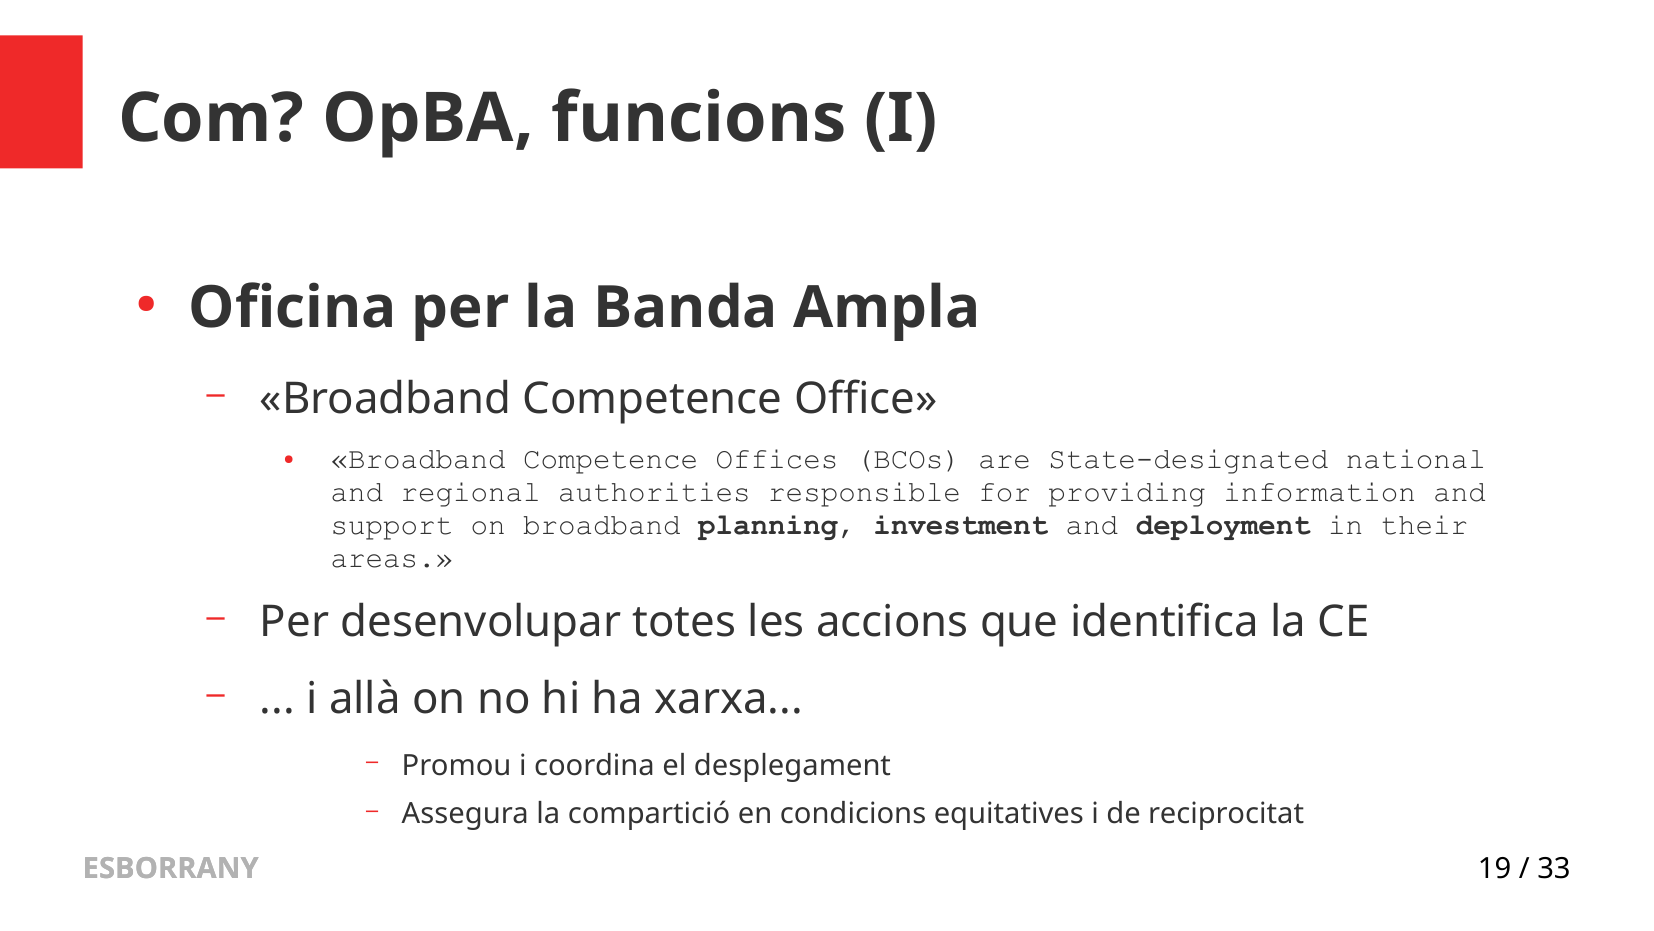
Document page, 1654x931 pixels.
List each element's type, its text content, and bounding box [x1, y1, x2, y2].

list Oficina per la Banda Ampla «Broadband Competence Office» «Broadband Competence Offices (BCOs) are State-designated national and regional authorities responsible for providing information and support on broadband planning, investment and deployment in their areas.» Per desenvolupar totes les accions que identifica la CE ... i allà on no hi ha xarxa... Promou i coordina el desplegament Assegura la compartició en condicions equitatives i de reciprocitat [118, 265, 1536, 806]
title Com? OpBA, funcions (I) [118, 37, 1571, 193]
